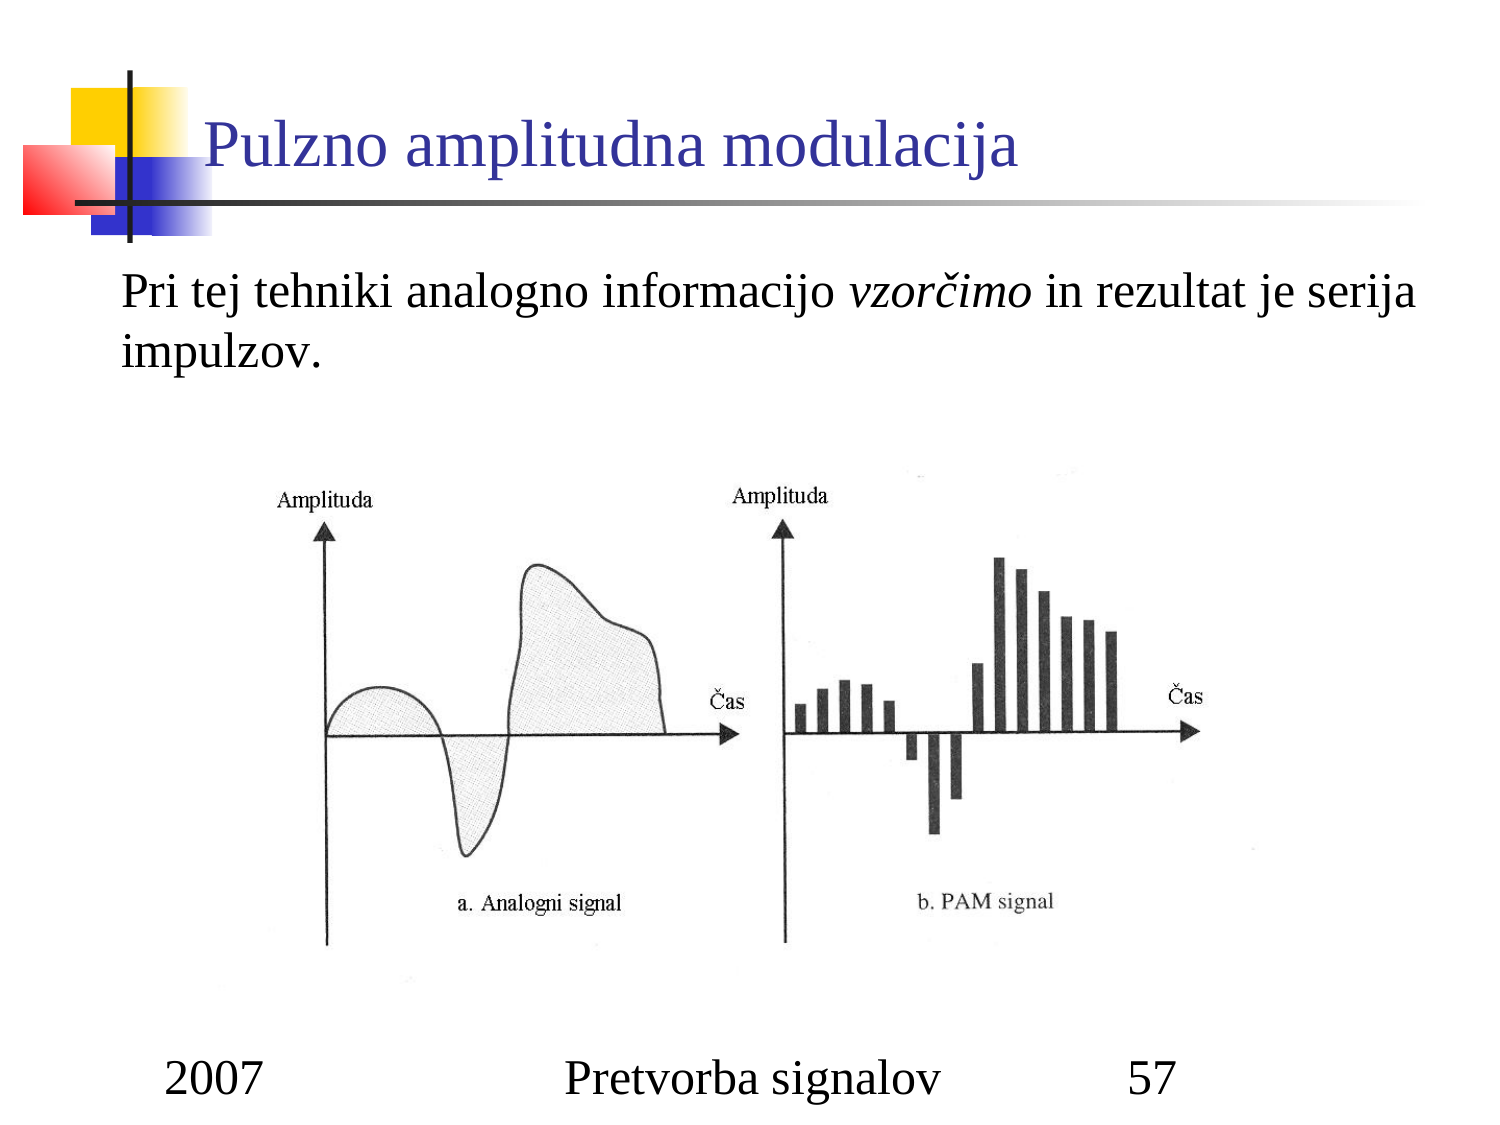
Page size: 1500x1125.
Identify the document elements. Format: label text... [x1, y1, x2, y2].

title Pulzno amplitudna modulacija [188, 92, 1468, 188]
list Pri tej tehniki analogno informacijo vzorčimo in rezultat je serija impulzov. [50, 249, 1469, 396]
picture [200, 449, 1295, 991]
